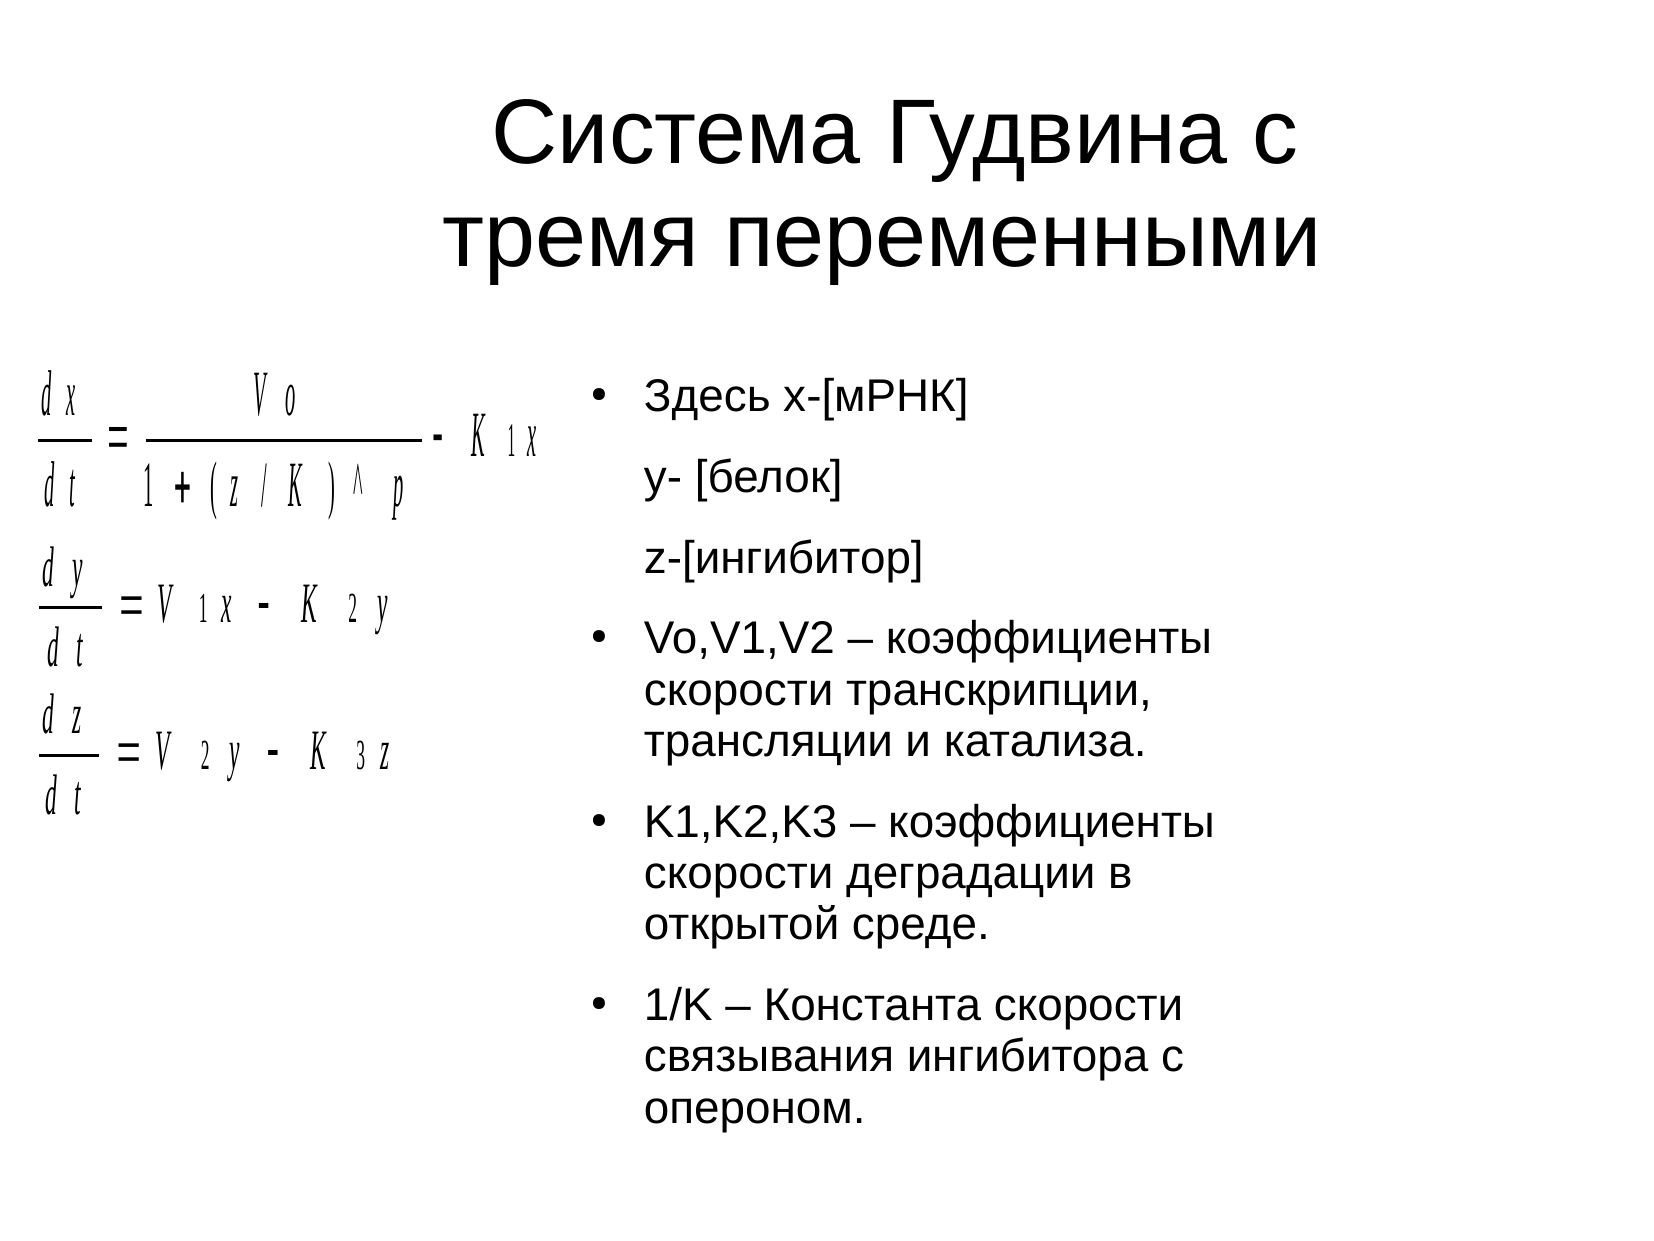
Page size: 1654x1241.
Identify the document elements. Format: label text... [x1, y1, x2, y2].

list Здесь x-[мРНК] y- [белок] z-[ингибитор] Vo,V1,V2 – коэффициенты скорости транскрипции, трансляции и катализа. K1,K2,K3 – коэффициенты скорости деградации в открытой среде. 1/K – Константа скорости связывания ингибитора с опероном. [573, 370, 1300, 1211]
picture [29, 354, 562, 827]
title Система Гудвина c тремя переменными [437, 79, 1329, 287]
